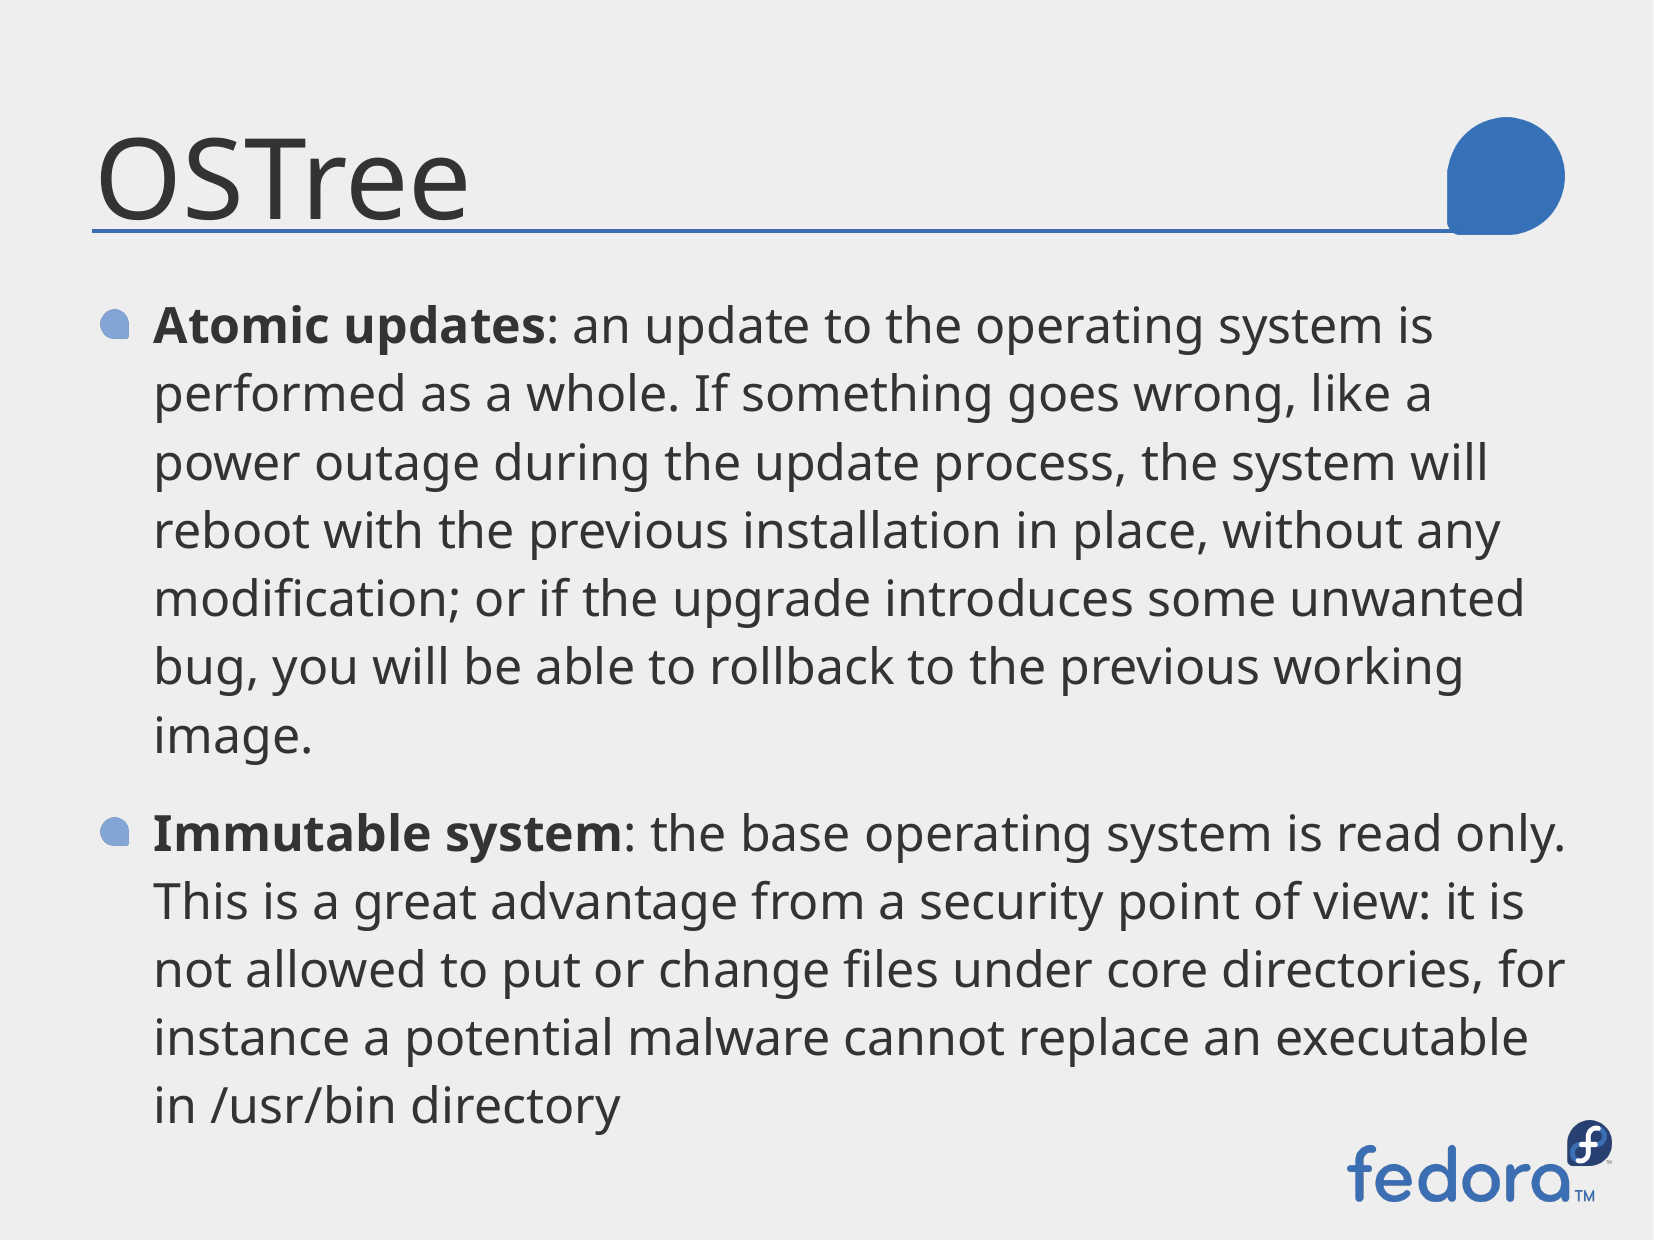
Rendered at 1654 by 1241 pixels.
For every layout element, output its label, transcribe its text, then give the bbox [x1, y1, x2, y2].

picture [1447, 117, 1565, 235]
title OSTree [94, 100, 1426, 251]
list Atomic updates: an update to the operating system is performed as a whole. If something goes wrong, like a power outage during the update process, the system will reboot with the previous installation in place, without any modification; or if the upgrade introduces some unwanted bug, you will be able to rollback to the previous working image. Immutable system: the base operating system is read only. This is a great advantage from a security point of view: it is not allowed to put or change files under core directories, for instance a potential malware cannot replace an executable in /usr/bin directory [82, 290, 1571, 1208]
picture [1571, 1120, 1612, 1202]
